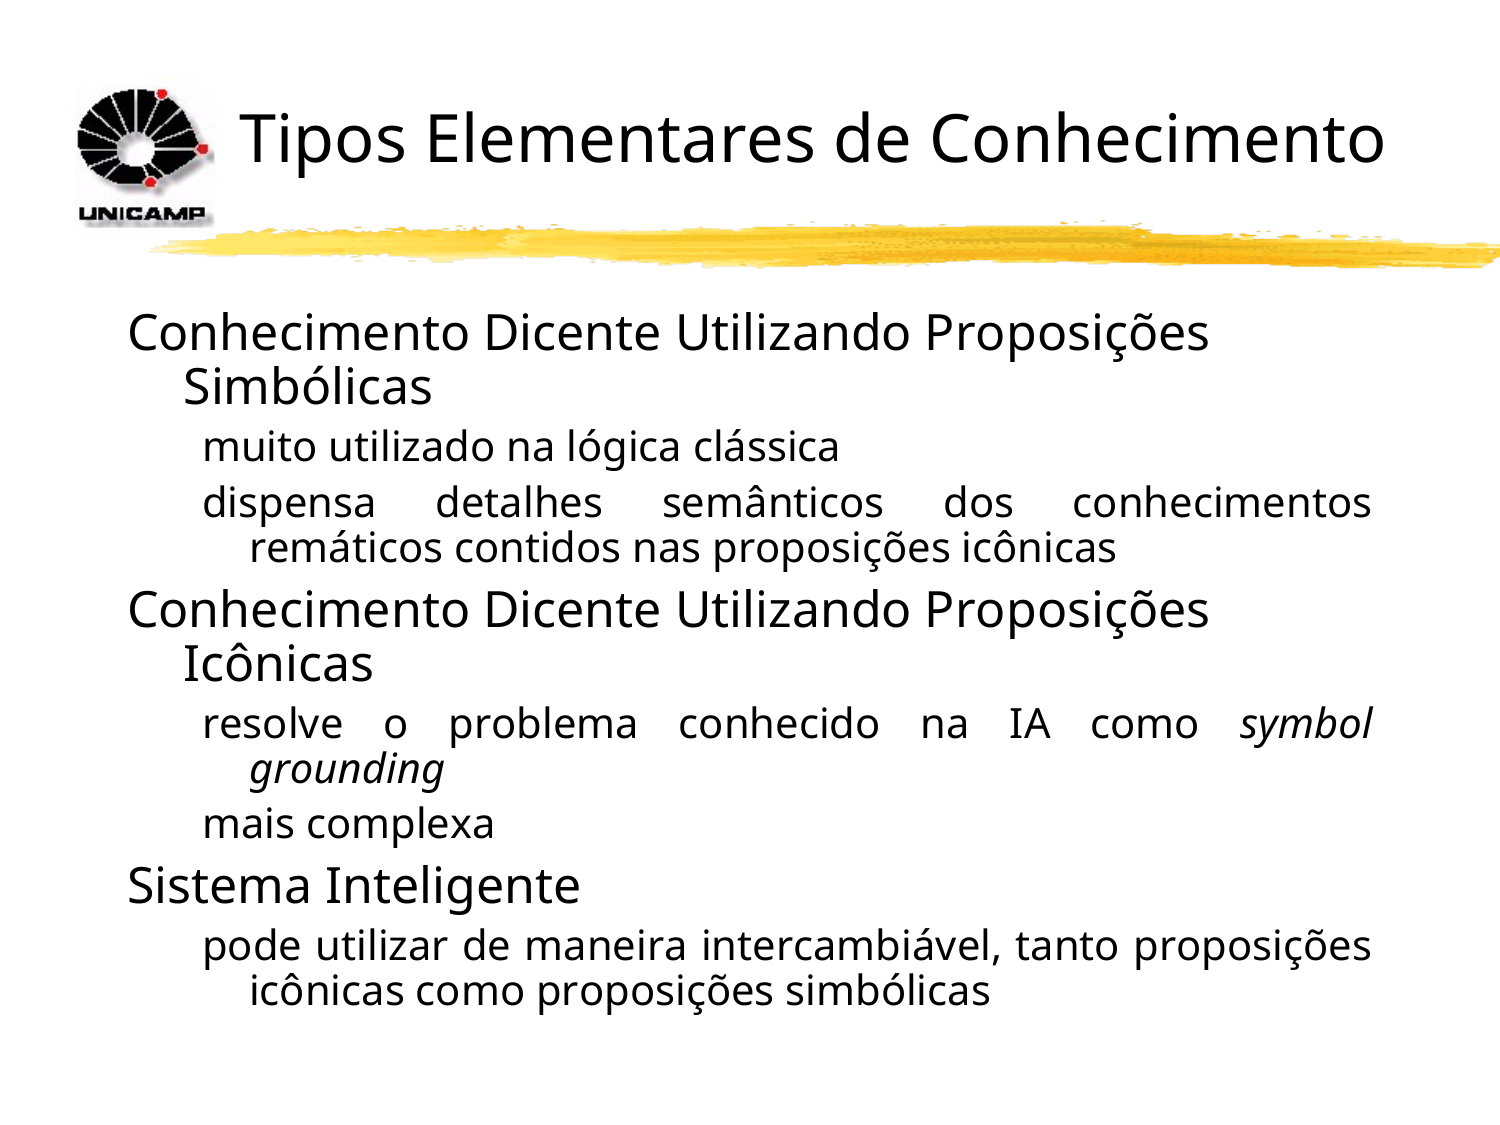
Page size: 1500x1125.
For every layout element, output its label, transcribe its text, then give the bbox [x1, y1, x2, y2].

text_box Tipos Elementares de Conhecimento [224, 89, 1500, 193]
picture [75, 74, 1500, 279]
text_box Conhecimento Dicente Utilizando Proposições Simbólicas muito utilizado na lógica clássica dispensa detalhes semânticos dos conhecimentos remáticos contidos nas proposições icônicas Conhecimento Dicente Utilizando Proposições Icônicas resolve o problema conhecido na IA como symbol grounding mais complexa Sistema Inteligente pode utilizar de maneira intercambiável, tanto proposições icônicas como proposições simbólicas [112, 299, 1388, 1041]
